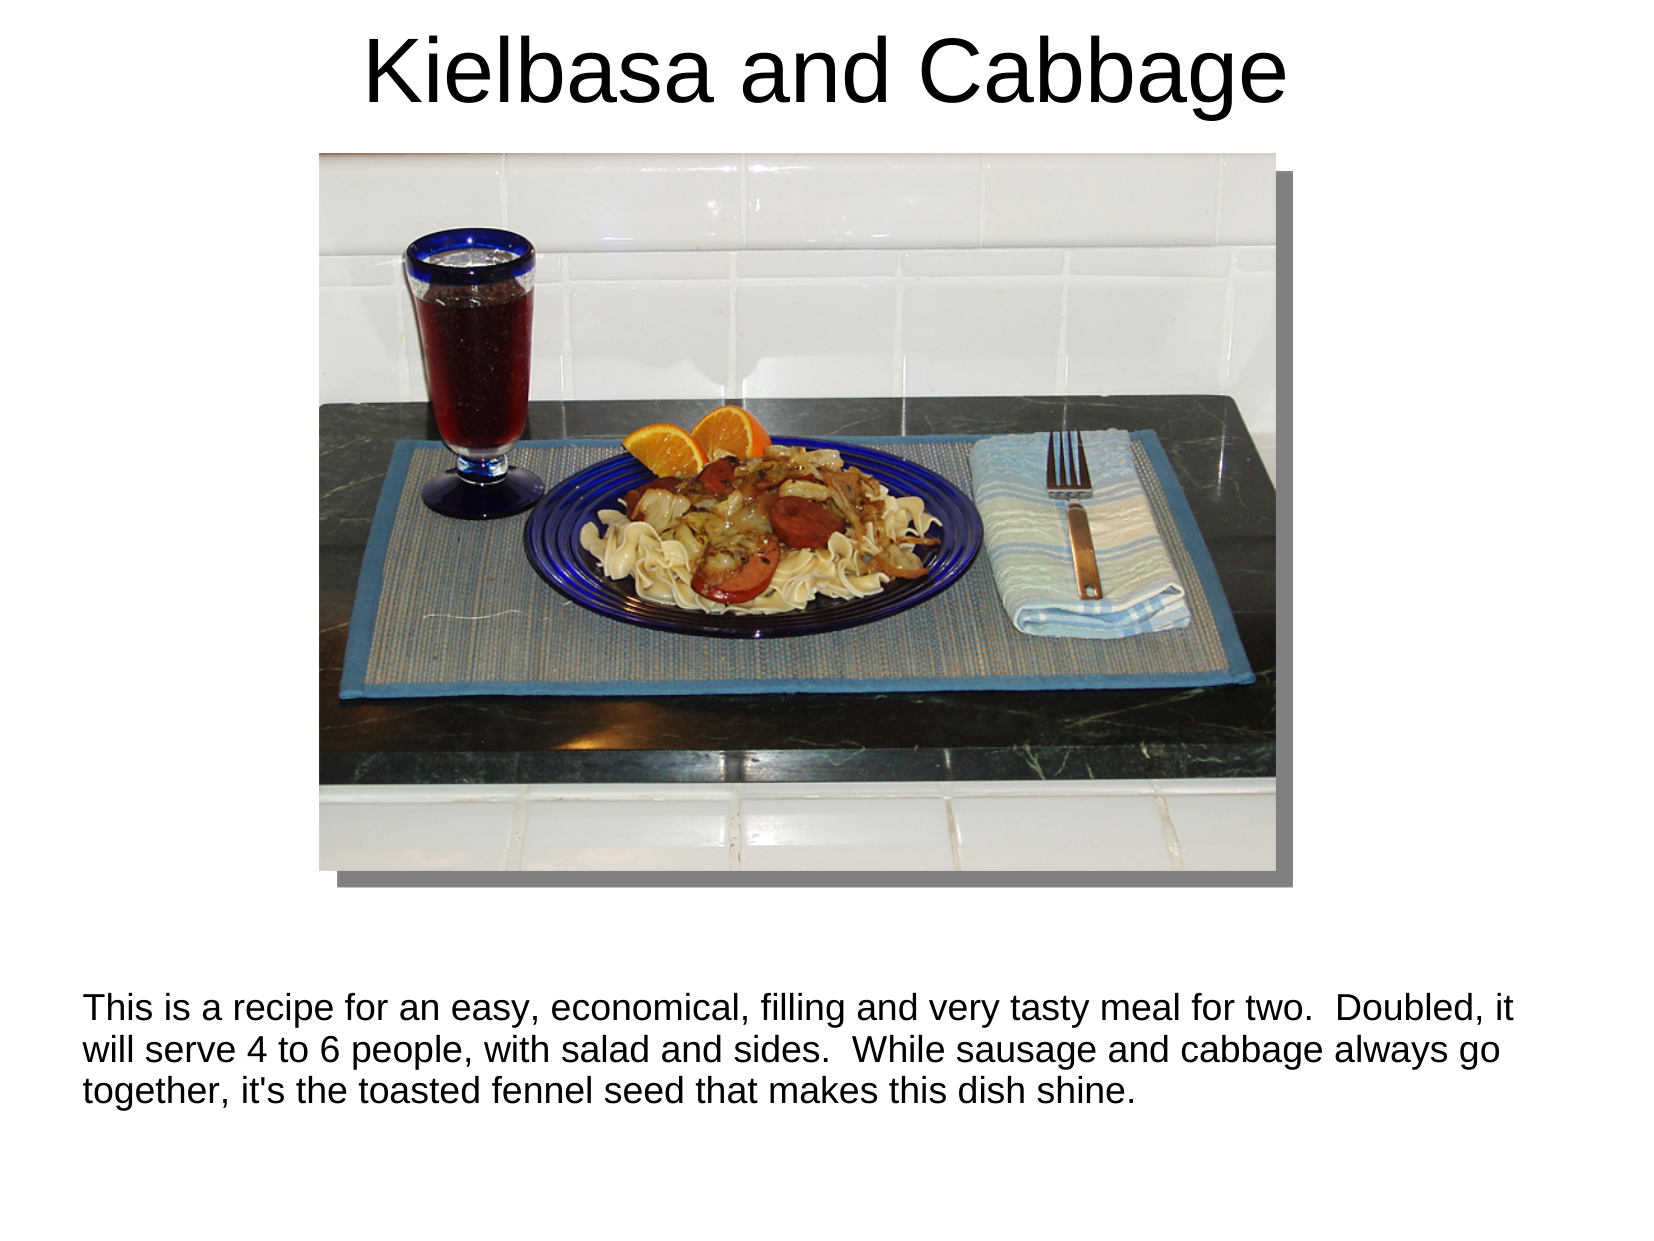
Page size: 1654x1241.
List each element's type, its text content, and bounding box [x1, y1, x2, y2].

picture [319, 153, 1276, 871]
title Kielbasa and Cabbage [82, 19, 1571, 123]
subtitle This is a recipe for an easy, economical, filling and very tasty meal for two. Doubled, it will serve 4 to 6 people, with salad and sides. While sausage and cabbage always go together, it's the toasted fennel seed that makes this dish shine. [82, 917, 1571, 1181]
